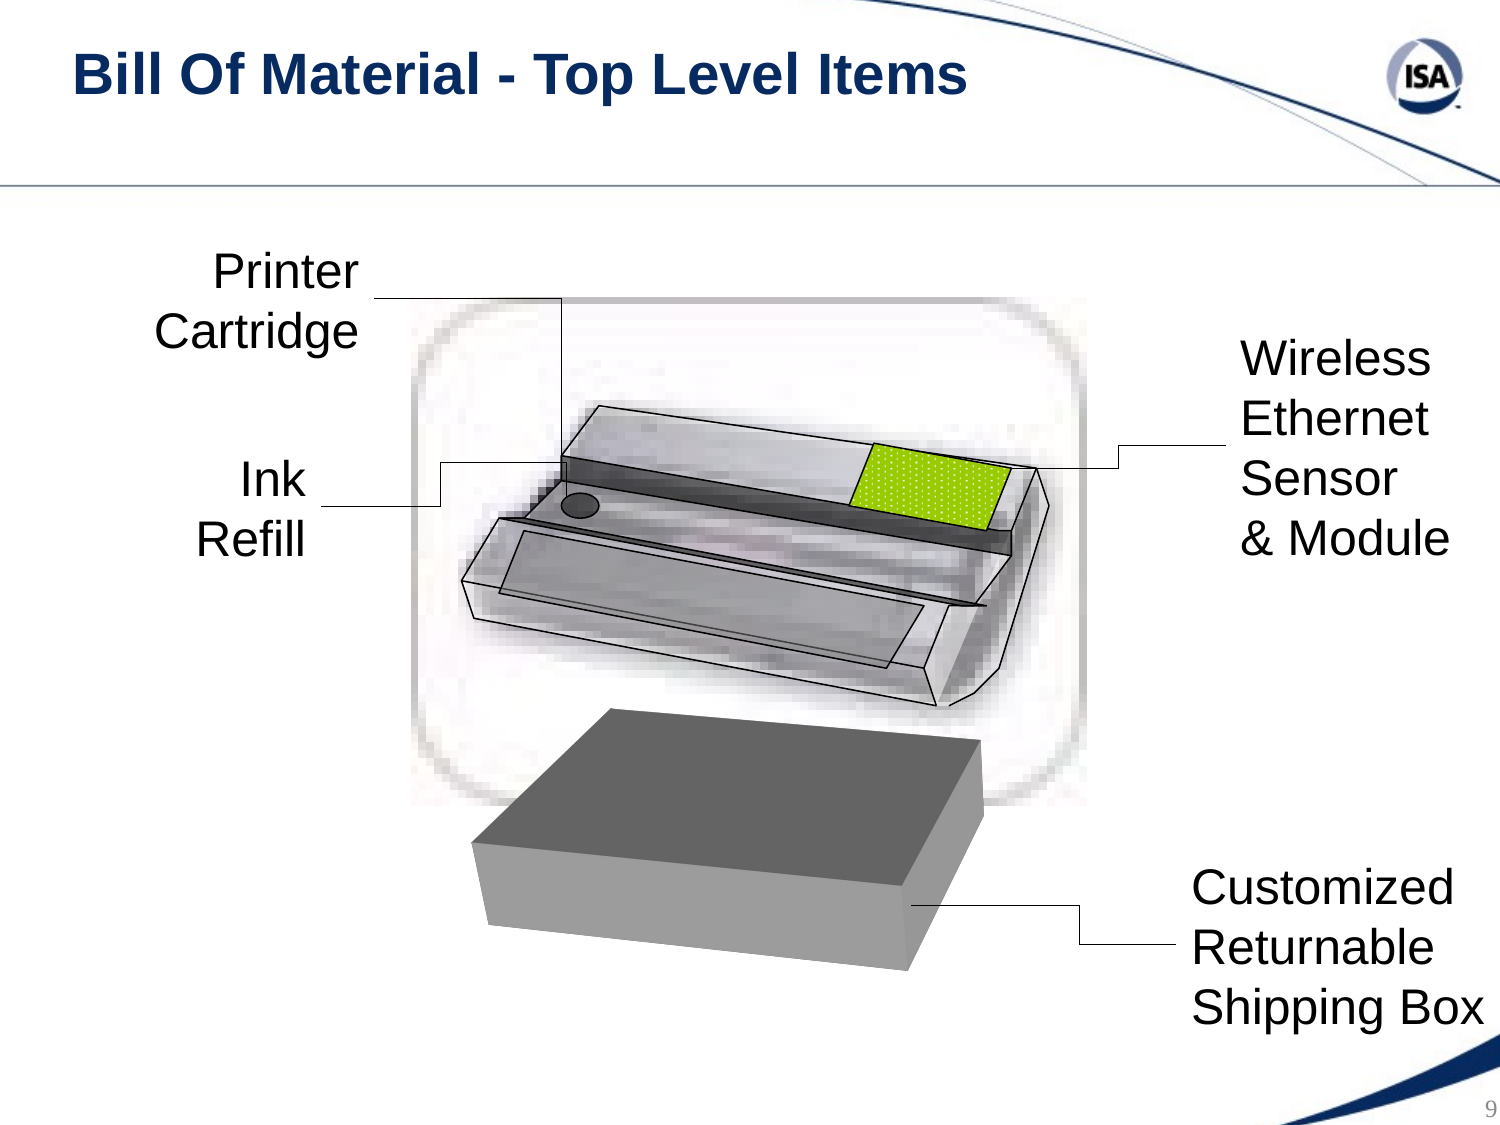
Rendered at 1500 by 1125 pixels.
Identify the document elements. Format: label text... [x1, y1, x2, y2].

text_box Ink Refill [180, 438, 322, 574]
text_box [461, 405, 1049, 706]
text_box Printer Cartridge [138, 230, 375, 366]
title Bill Of Material - Top Level Items [57, 28, 1333, 217]
text_box [473, 843, 907, 970]
picture [0, 0, 1500, 1125]
text_box Wireless Ethernet Sensor & Module [1225, 318, 1467, 574]
text_box Customized Returnable Shipping Box [1175, 847, 1500, 1043]
